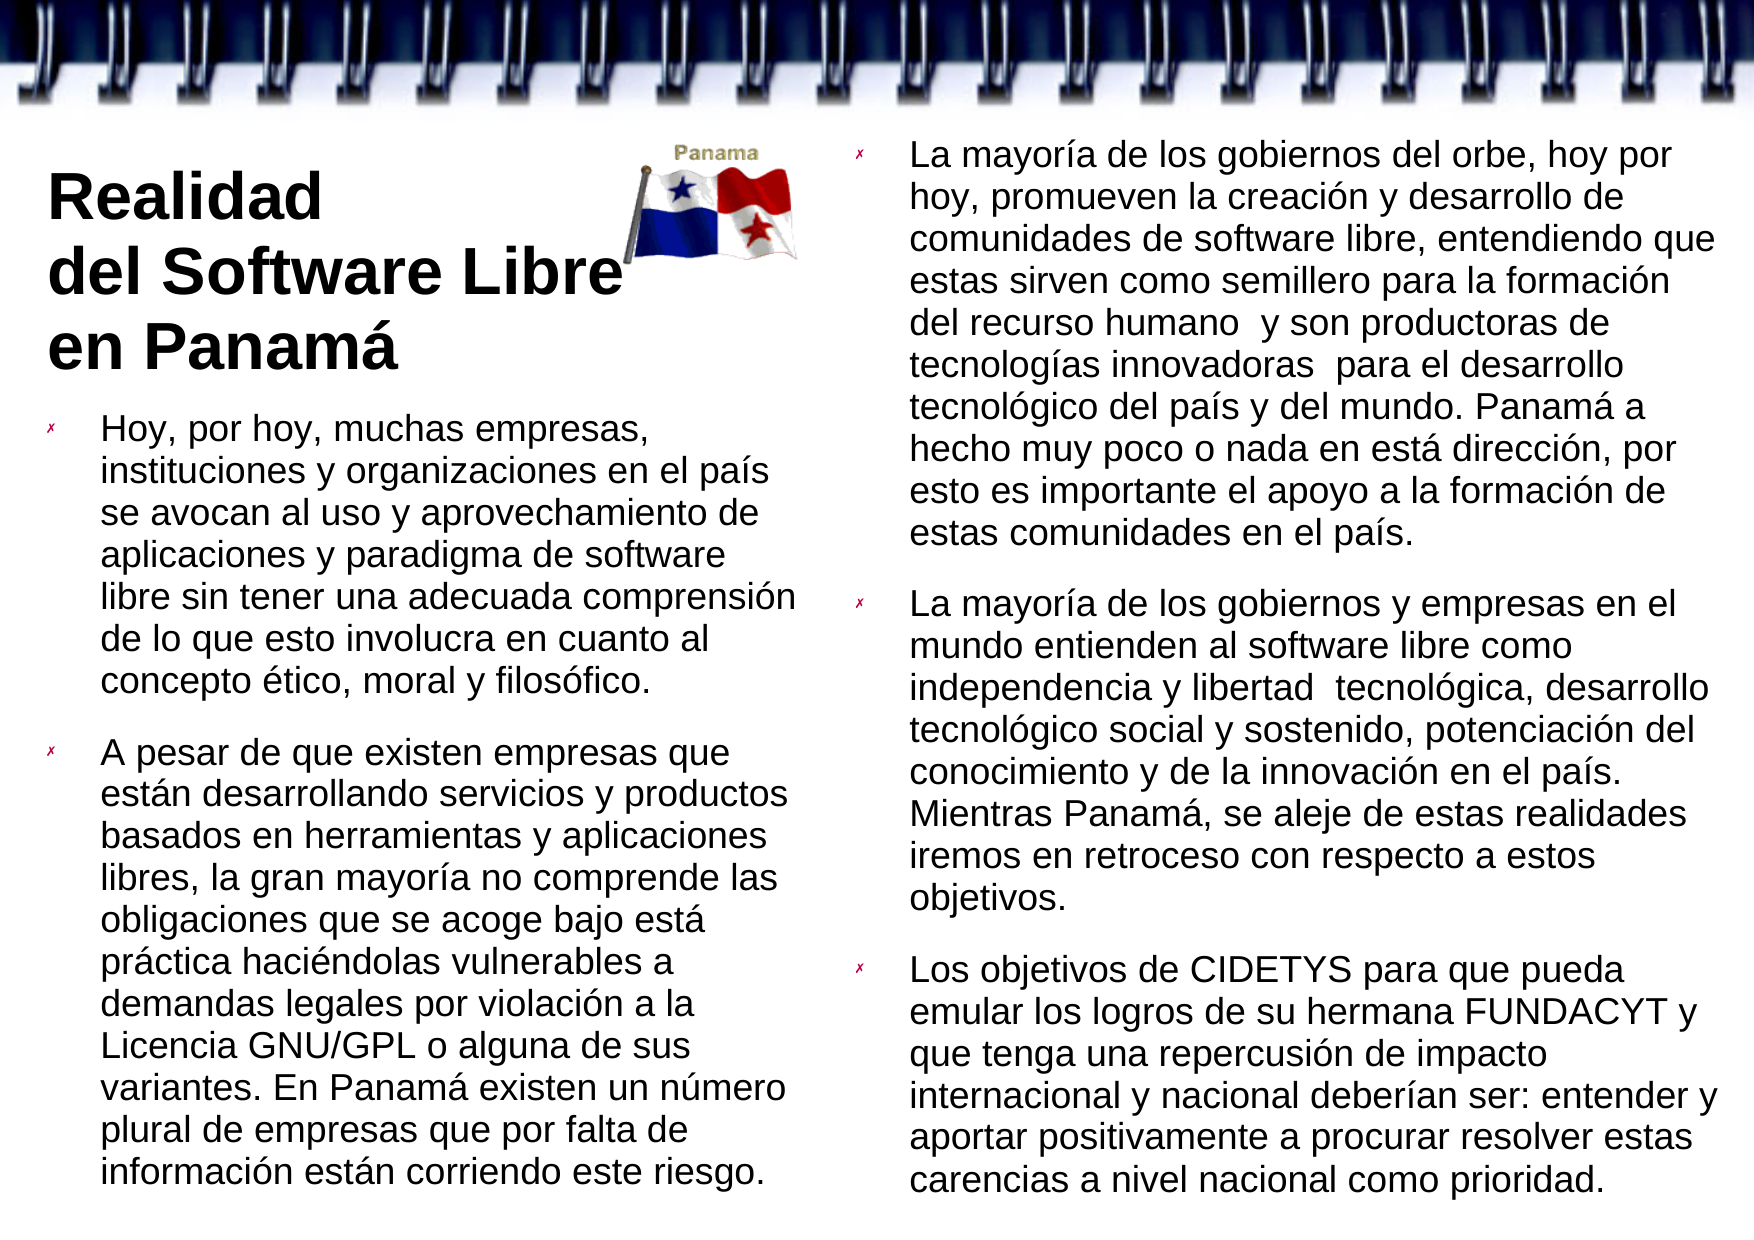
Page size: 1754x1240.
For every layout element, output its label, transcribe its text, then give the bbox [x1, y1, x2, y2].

picture [0, 0, 1754, 121]
picture [614, 135, 821, 278]
list [797, 118, 1743, 1063]
title Realidad del Software Libre en Panamá [47, 159, 642, 384]
list La mayoría de los gobiernos del orbe, hoy por hoy, promueven la creación y desarrollo de comunidades de software libre, entendiendo que estas sirven como semillero para la formación del recurso humano y son productoras de tecnologías innovadoras para el desarrollo tecnológico del país y del mundo. Panamá a hecho muy poco o nada en está dirección, por esto es importante el apoyo a la formación de estas comunidades en el país. La mayoría de los gobiernos y empresas en el mundo entienden al software libre como independencia y libertad tecnológica, desarrollo tecnológico social y sostenido, potenciación del conocimiento y de la innovación en el país. Mientras Panamá, se aleje de estas realidades iremos en retroceso con respecto a estos objetivos. Los objetivos de CIDETYS para que pueda emular los logros de su hermana FUNDACYT y que tenga una repercusión de impacto internacional y nacional deberían ser: entender y aportar positivamente a procurar resolver estas carencias a nivel nacional como prioridad. [838, 1063, 1731, 1201]
list Hoy, por hoy, muchas empresas, instituciones y organizaciones en el país se avocan al uso y aprovechamiento de aplicaciones y paradigma de software libre sin tener una adecuada comprensión de lo que esto involucra en cuanto al concepto ético, moral y filosófico. A pesar de que existen empresas que están desarrollando servicios y productos basados en herramientas y aplicaciones libres, la gran mayoría no comprende las obligaciones que se acoge bajo está práctica haciéndolas vulnerables a demandas legales por violación a la Licencia GNU/GPL o alguna de sus variantes. En Panamá existen un número plural de empresas que por falta de información están corriendo este riesgo. [29, 407, 798, 1223]
